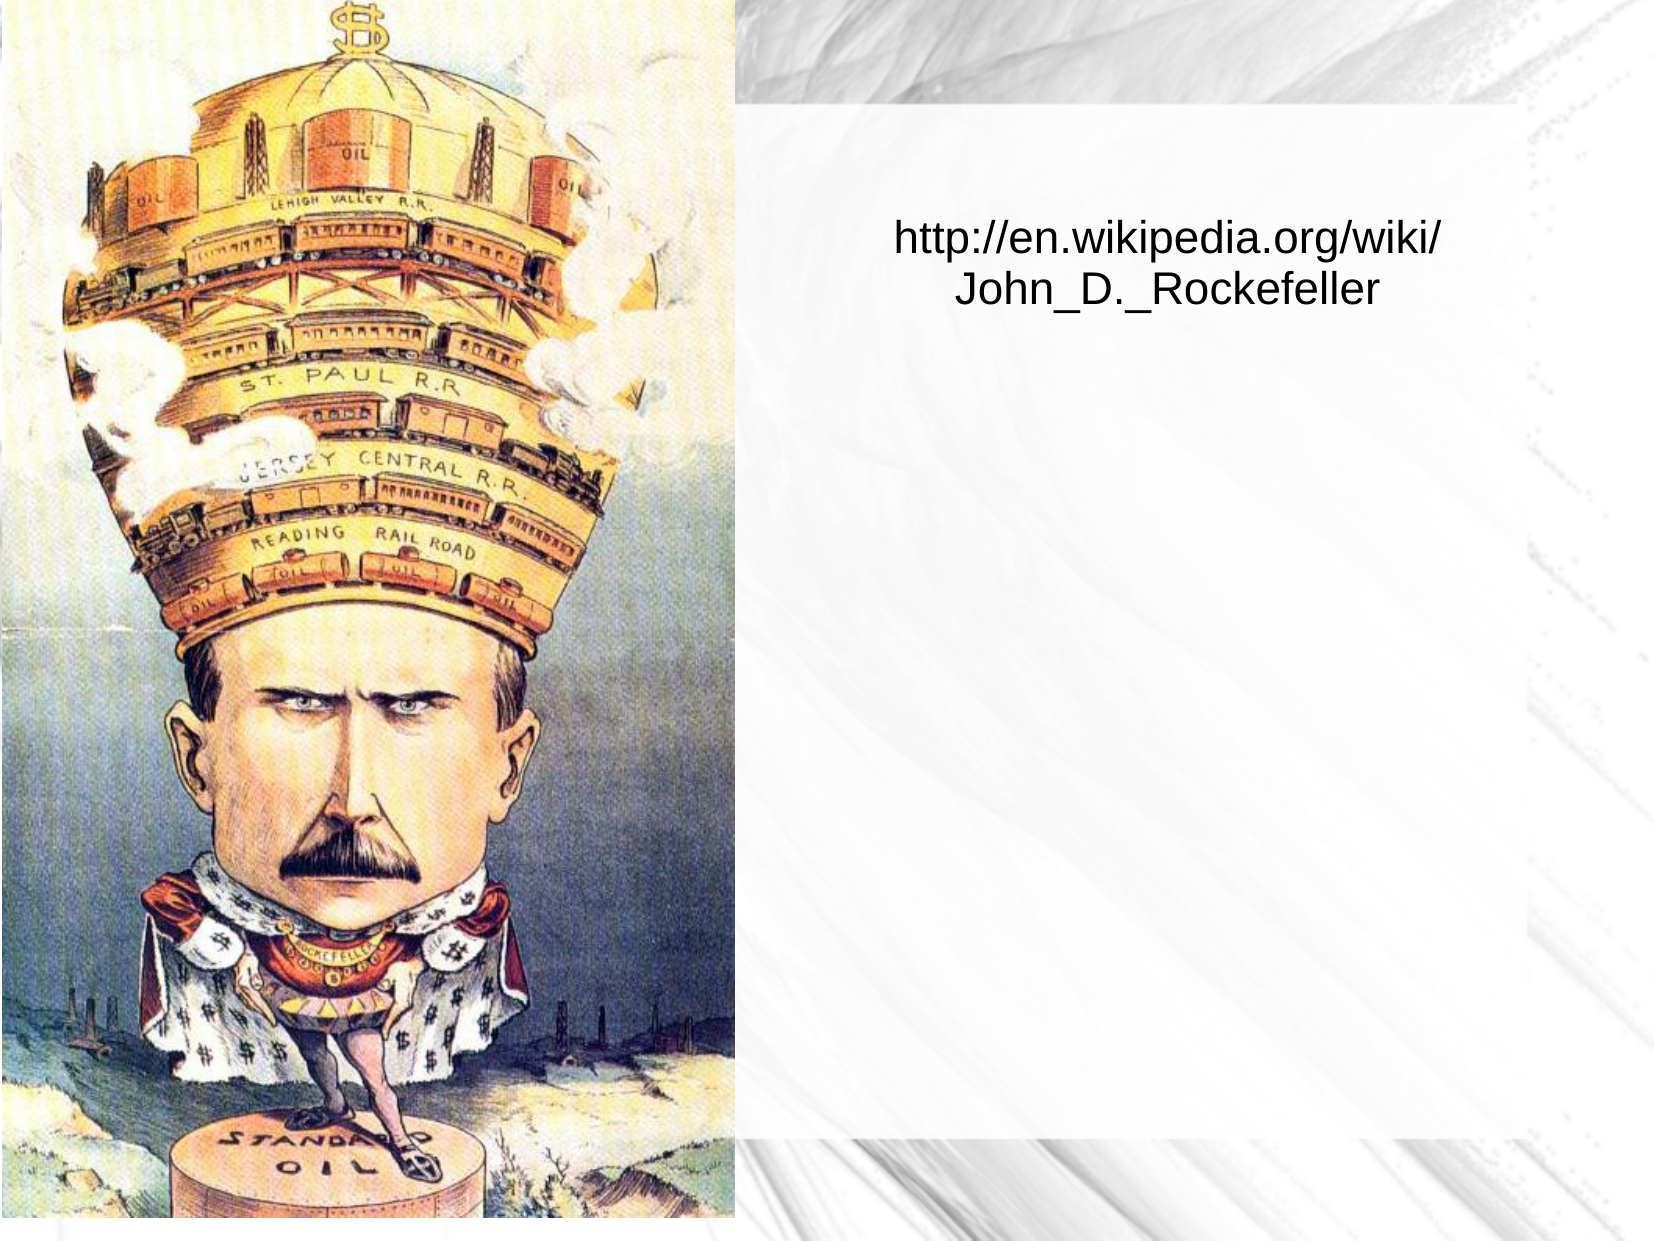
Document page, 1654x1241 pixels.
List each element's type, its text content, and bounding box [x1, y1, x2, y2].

title http://en.wikipedia.org/wiki/John_D._Rockefeller [765, 212, 1571, 315]
picture [0, 0, 1654, 1241]
